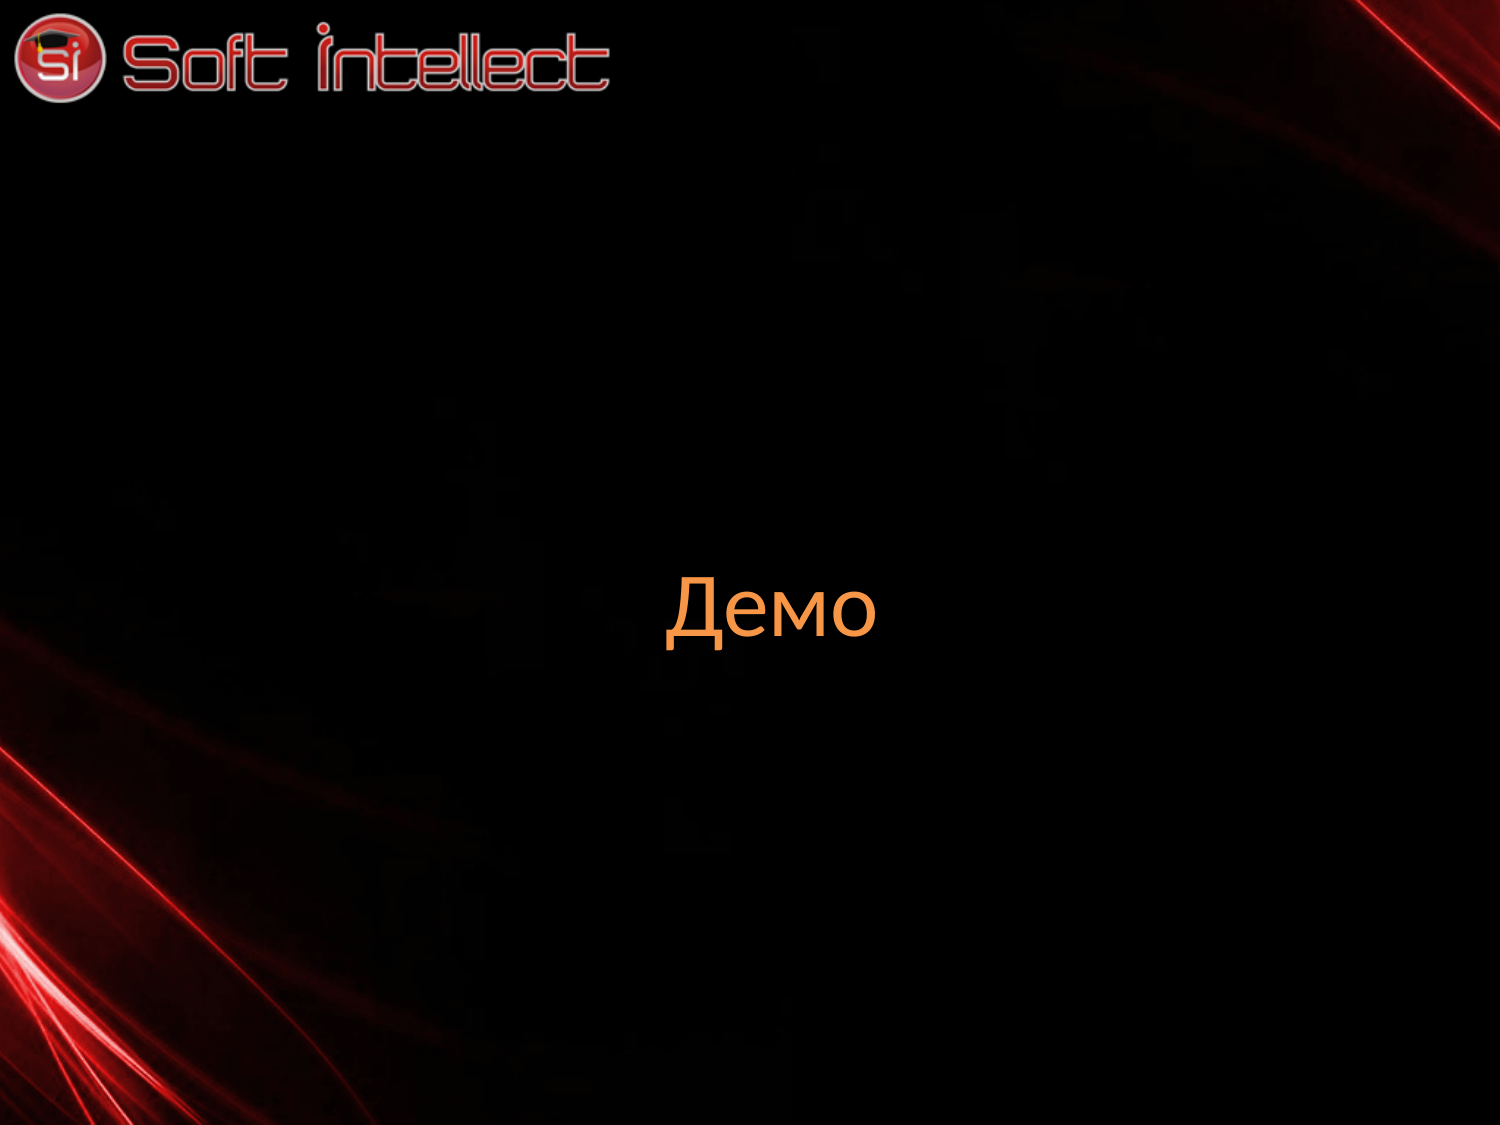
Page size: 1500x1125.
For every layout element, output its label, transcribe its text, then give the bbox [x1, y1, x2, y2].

picture [0, 0, 1500, 1125]
text_box Демо [135, 479, 1410, 720]
